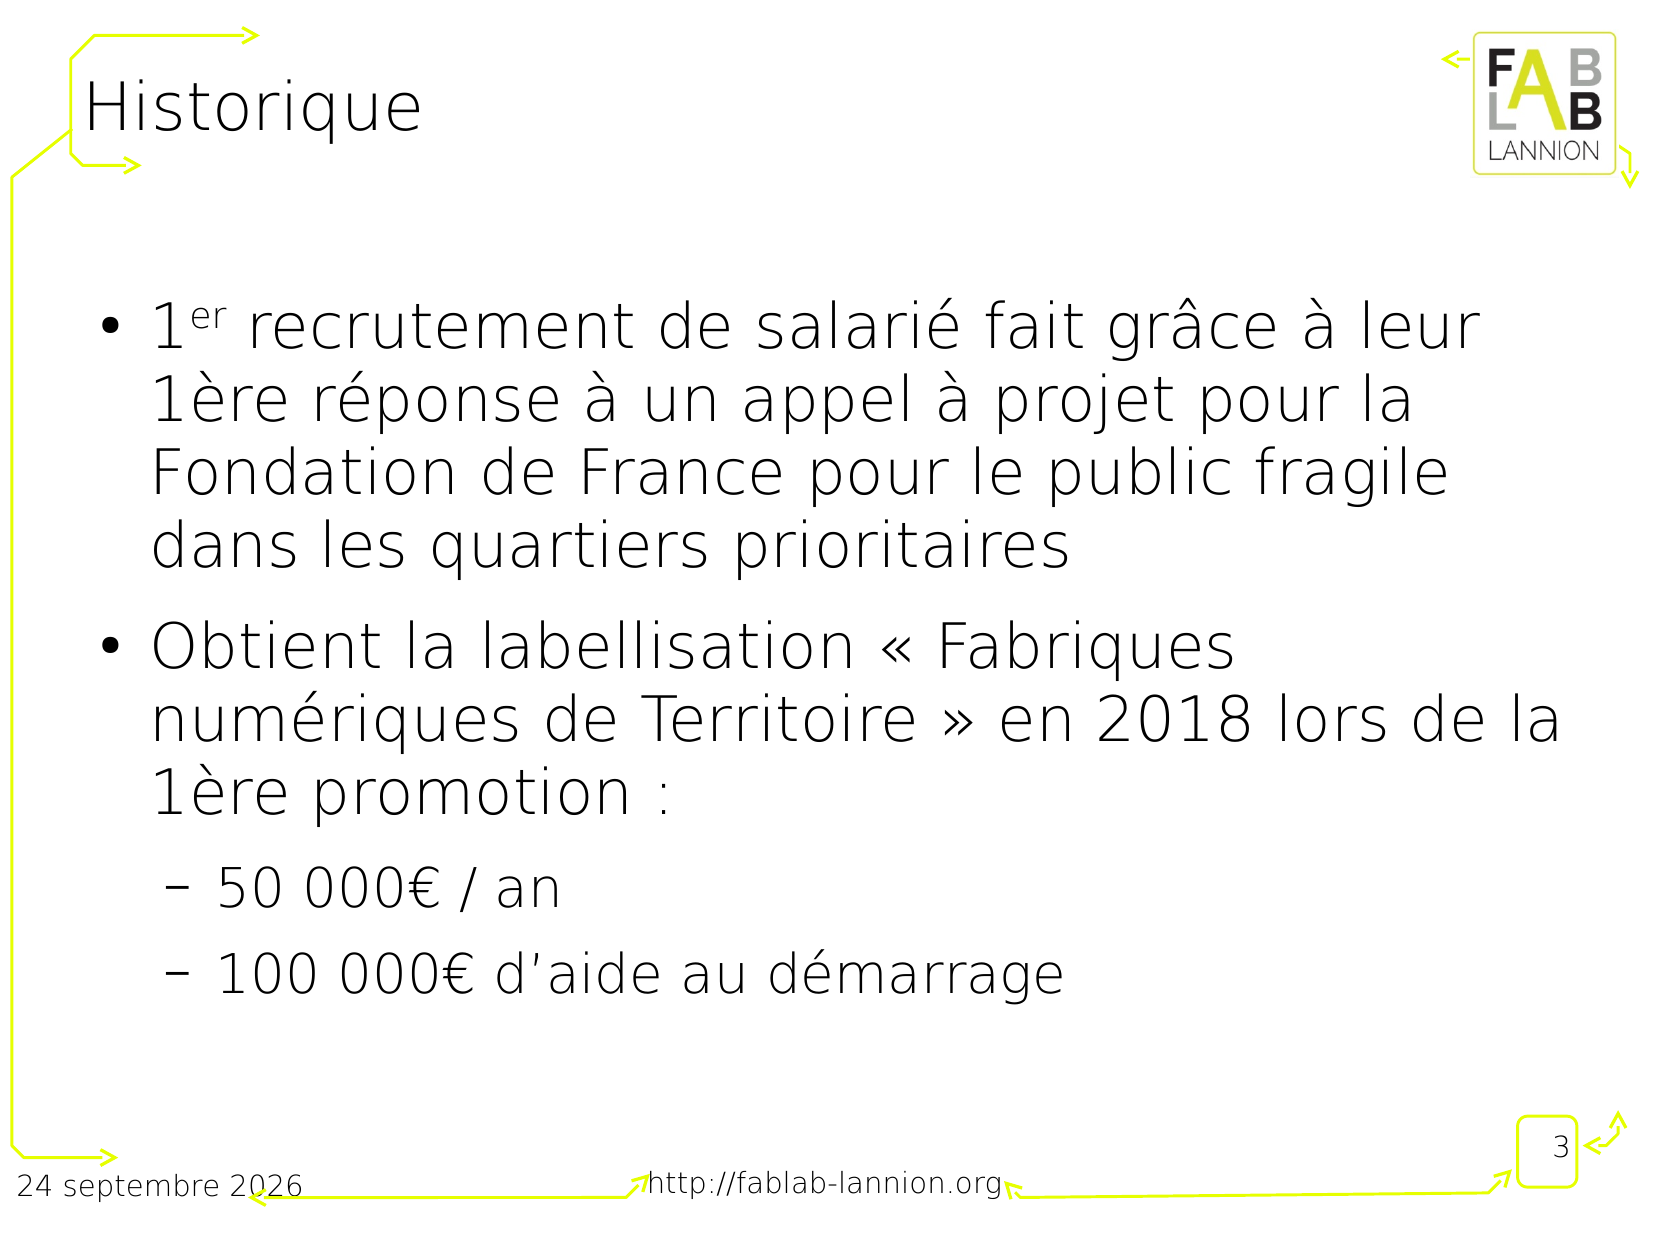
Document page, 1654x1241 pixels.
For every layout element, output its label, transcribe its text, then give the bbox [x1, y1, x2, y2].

title Historique [82, 49, 1441, 166]
list 1er recrutement de salarié fait grâce à leur 1ère réponse à un appel à projet pour la Fondation de France pour le public fragile dans les quartiers prioritaires Obtient la labellisation « Fabriques numériques de Territoire » en 2018 lors de la 1ère promotion : 50 000€ / an 100 000€ d’aide au démarrage [82, 290, 1571, 1010]
picture [1470, 29, 1619, 178]
